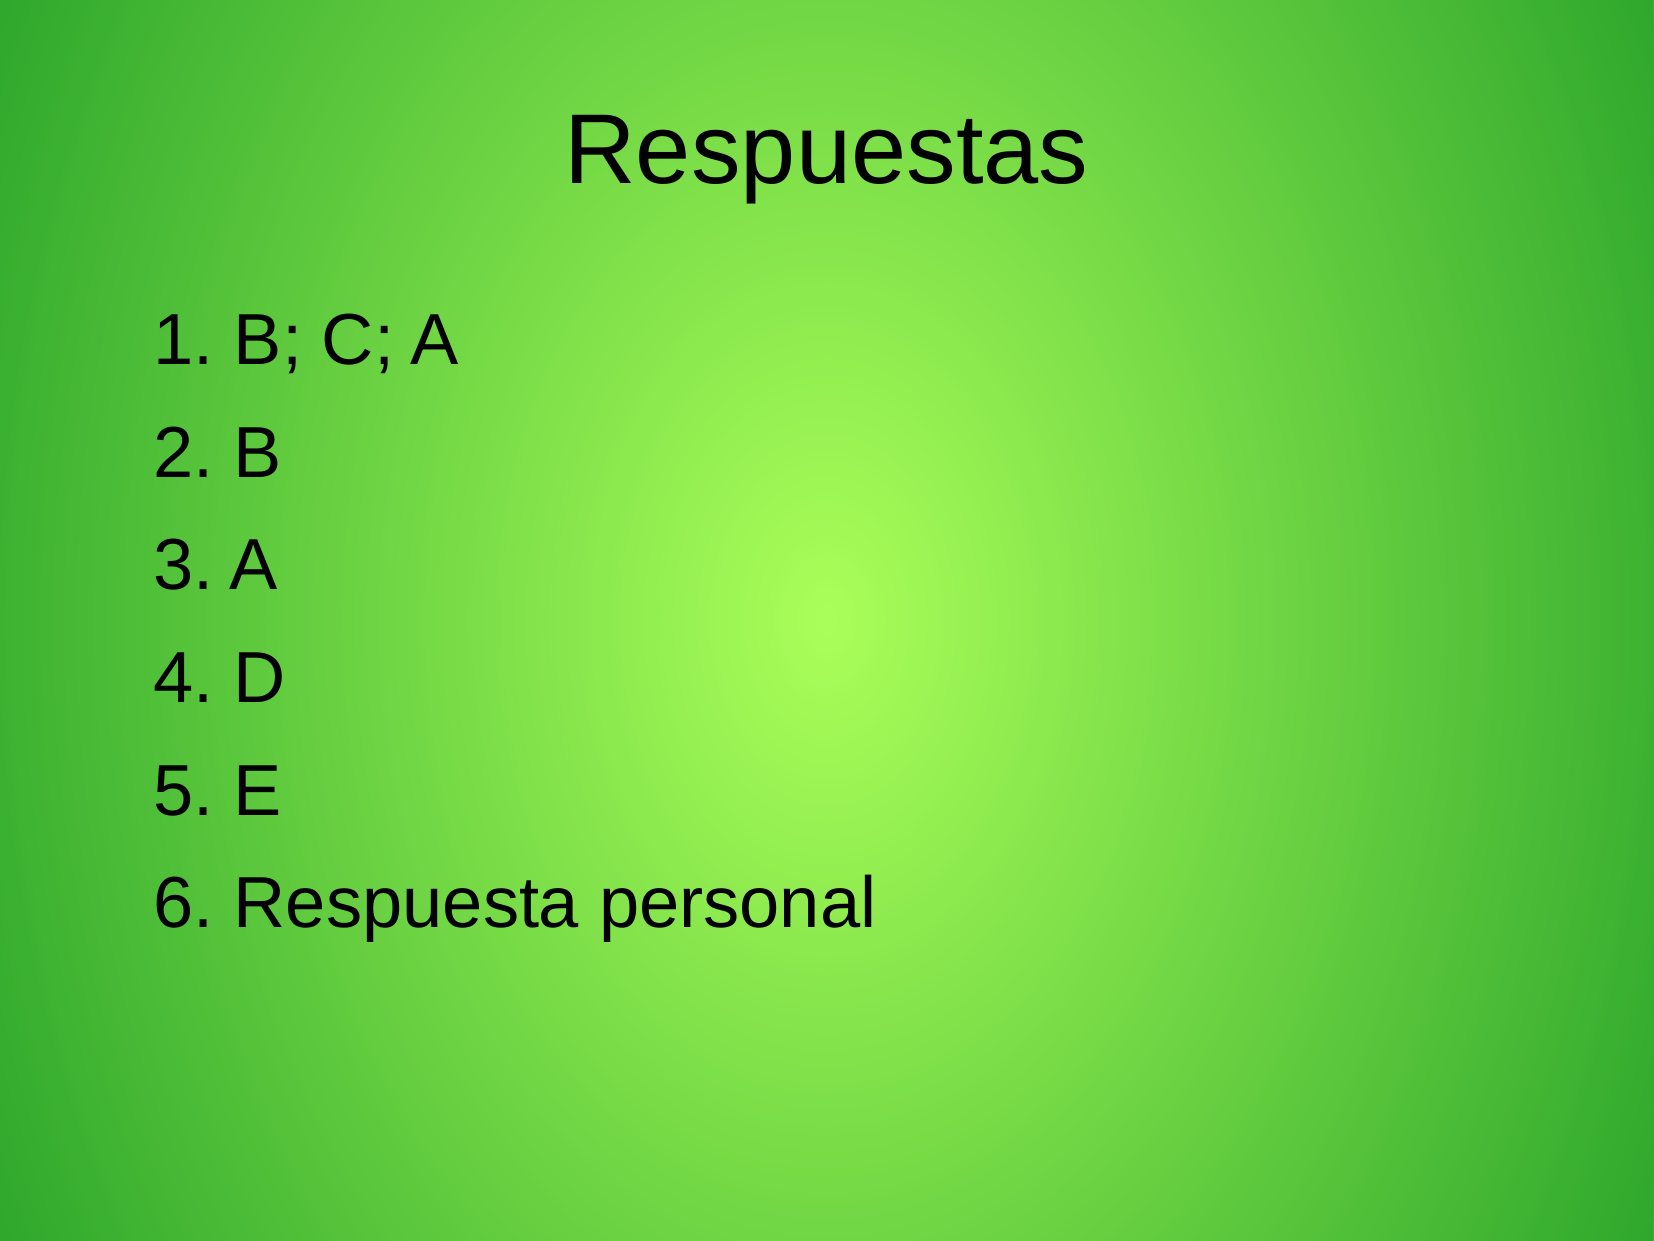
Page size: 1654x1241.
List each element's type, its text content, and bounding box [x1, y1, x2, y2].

title Respuestas [82, 47, 1571, 252]
list 1. B; C; A 2. B 3. A 4. D 5. E 6. Respuesta personal [82, 299, 1571, 1019]
